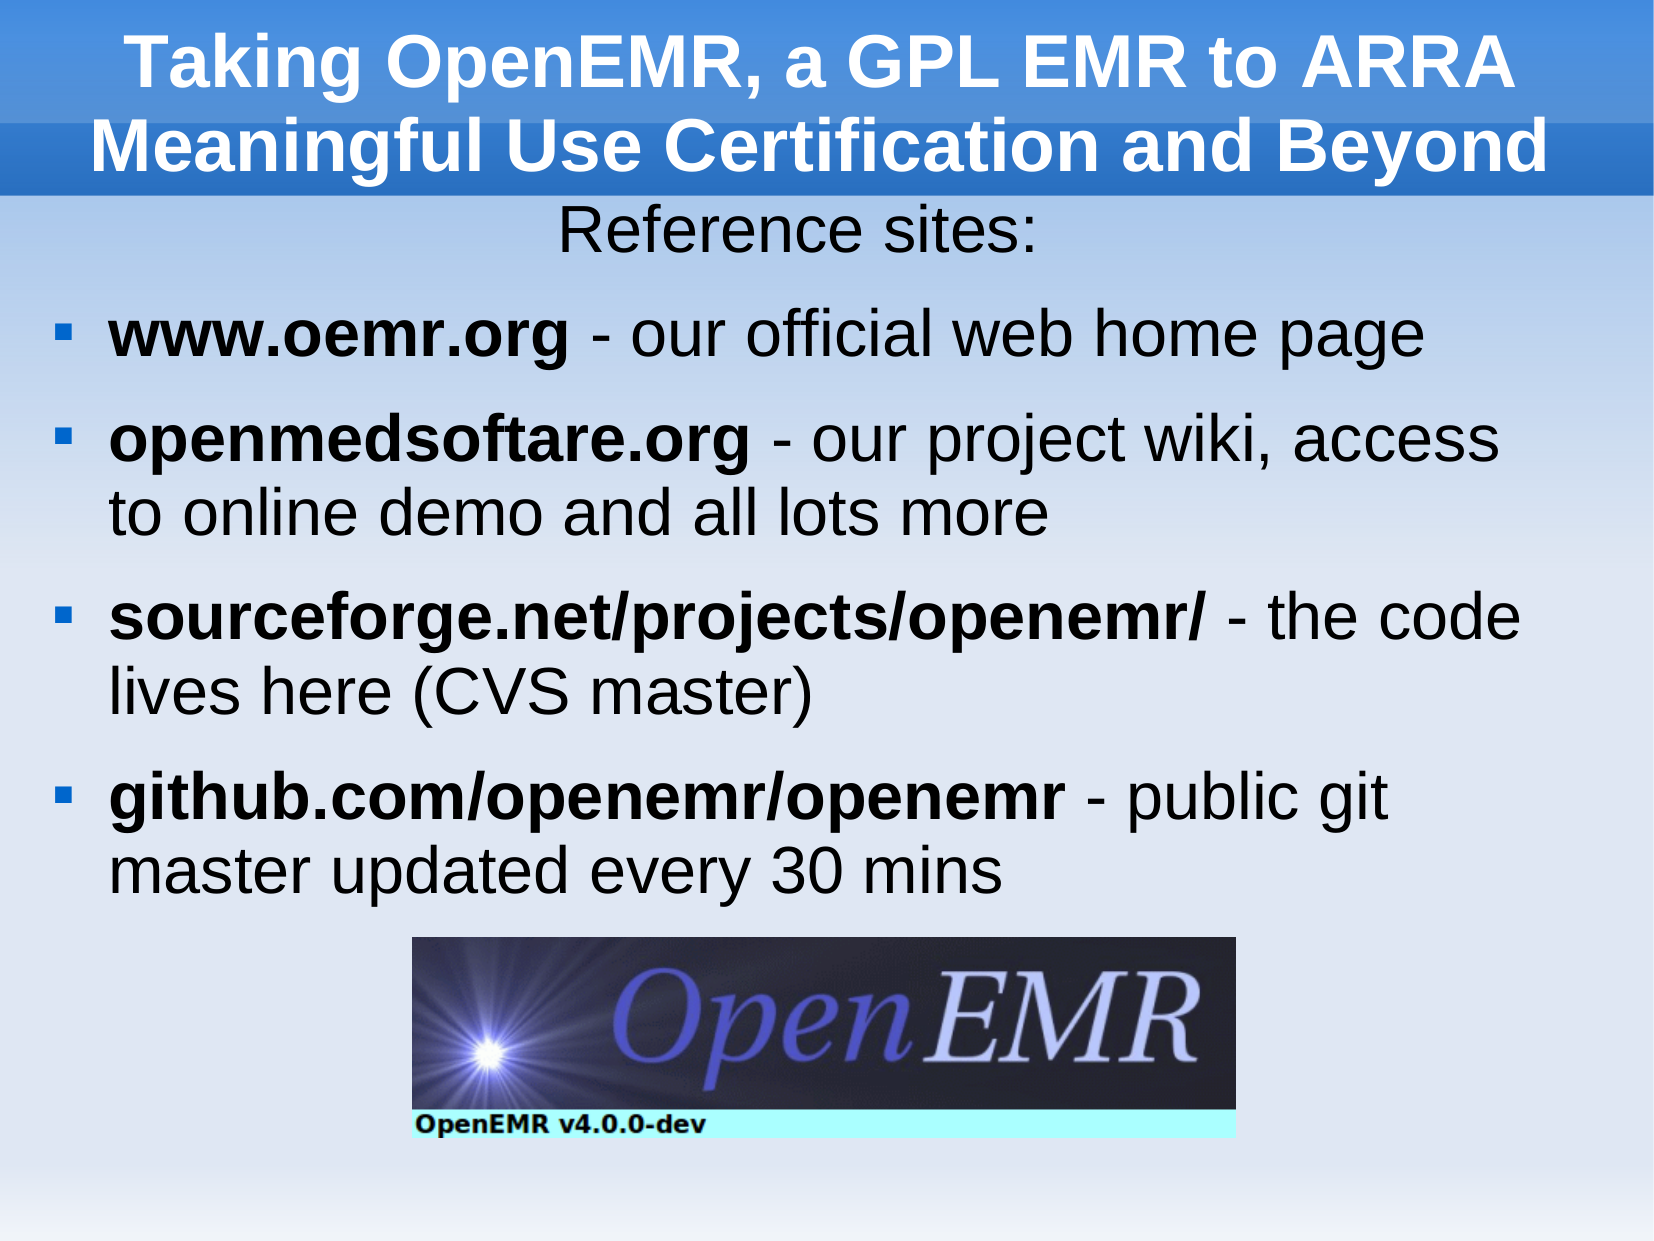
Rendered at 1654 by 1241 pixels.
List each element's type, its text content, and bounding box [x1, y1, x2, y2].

picture [0, 0, 1654, 1241]
list Reference sites: www.oemr.org - our official web home page openmedsoftare.org - our project wiki, access to online demo and all lots more sourceforge.net/projects/openemr/ - the code lives here (CVS master) github.com/openemr/openemr - public git master updated every 30 mins [37, 191, 1526, 1013]
title Taking OpenEMR, a GPL EMR to ARRA Meaningful Use Certification and Beyond [76, 0, 1565, 208]
